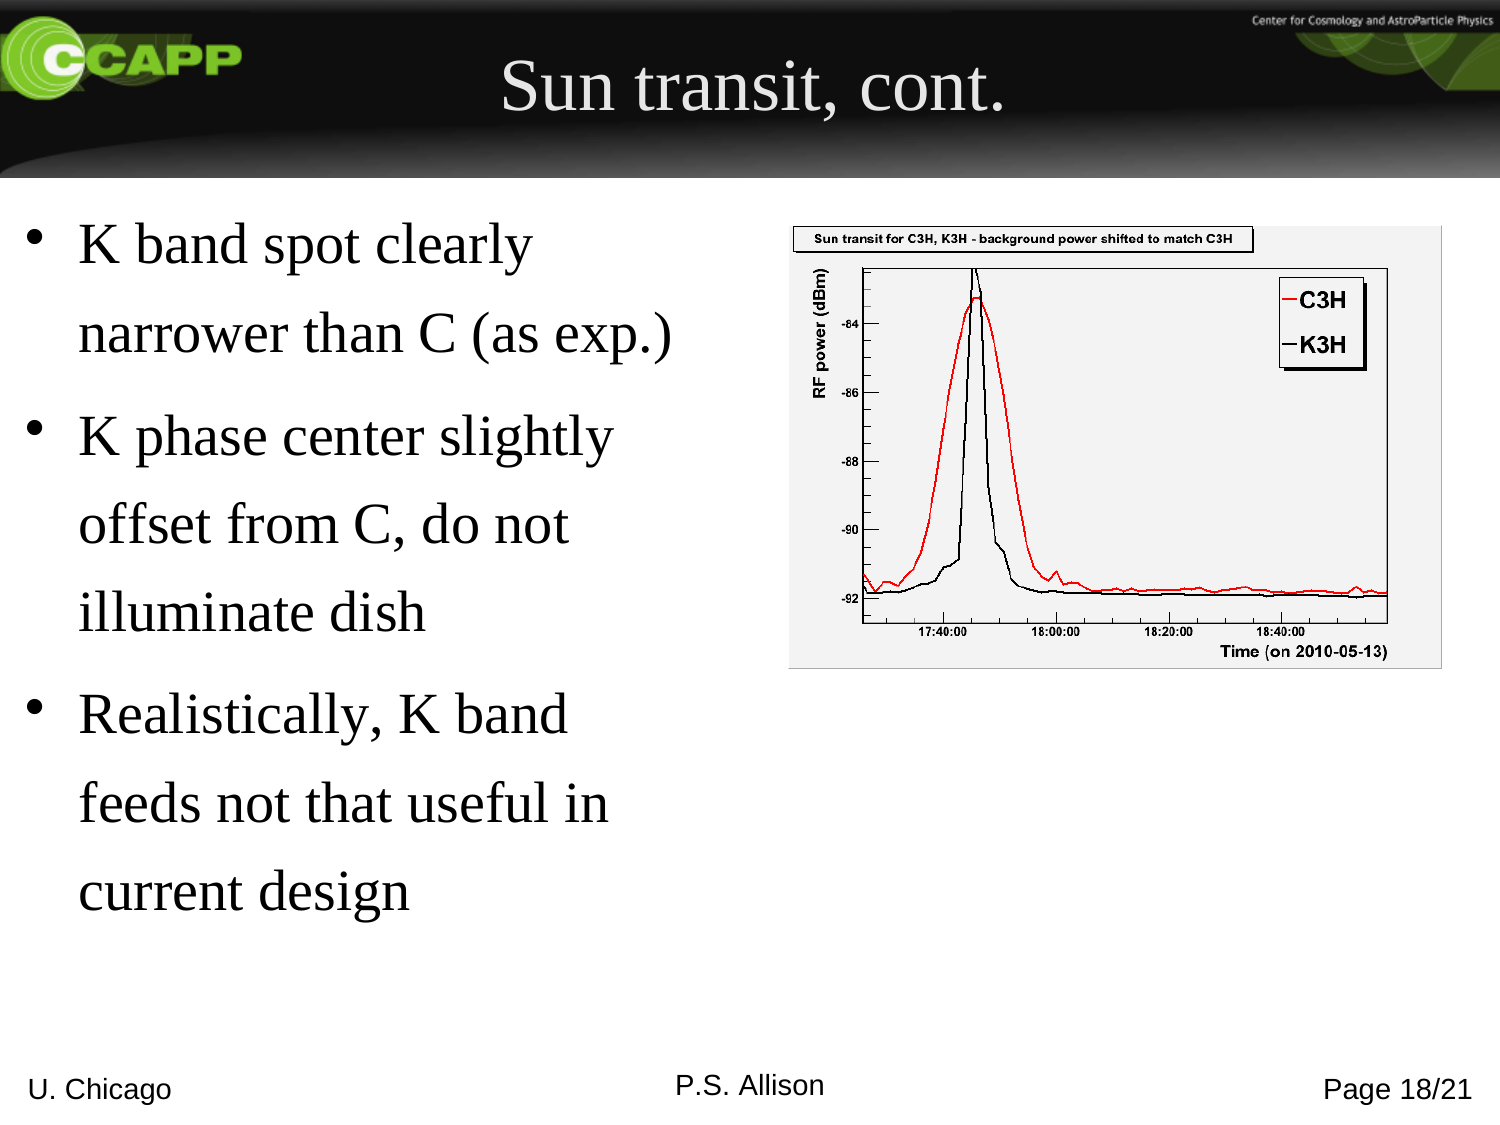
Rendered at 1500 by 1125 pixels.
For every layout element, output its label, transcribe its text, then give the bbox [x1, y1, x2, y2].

list K band spot clearly narrower than C (as exp.) K phase center slightly offset from C, do not illuminate dish Realistically, K band feeds not that useful in current design [24, 187, 676, 1034]
picture [0, 0, 1500, 178]
picture [787, 224, 1442, 669]
title Sun transit, cont. [266, 0, 1240, 131]
